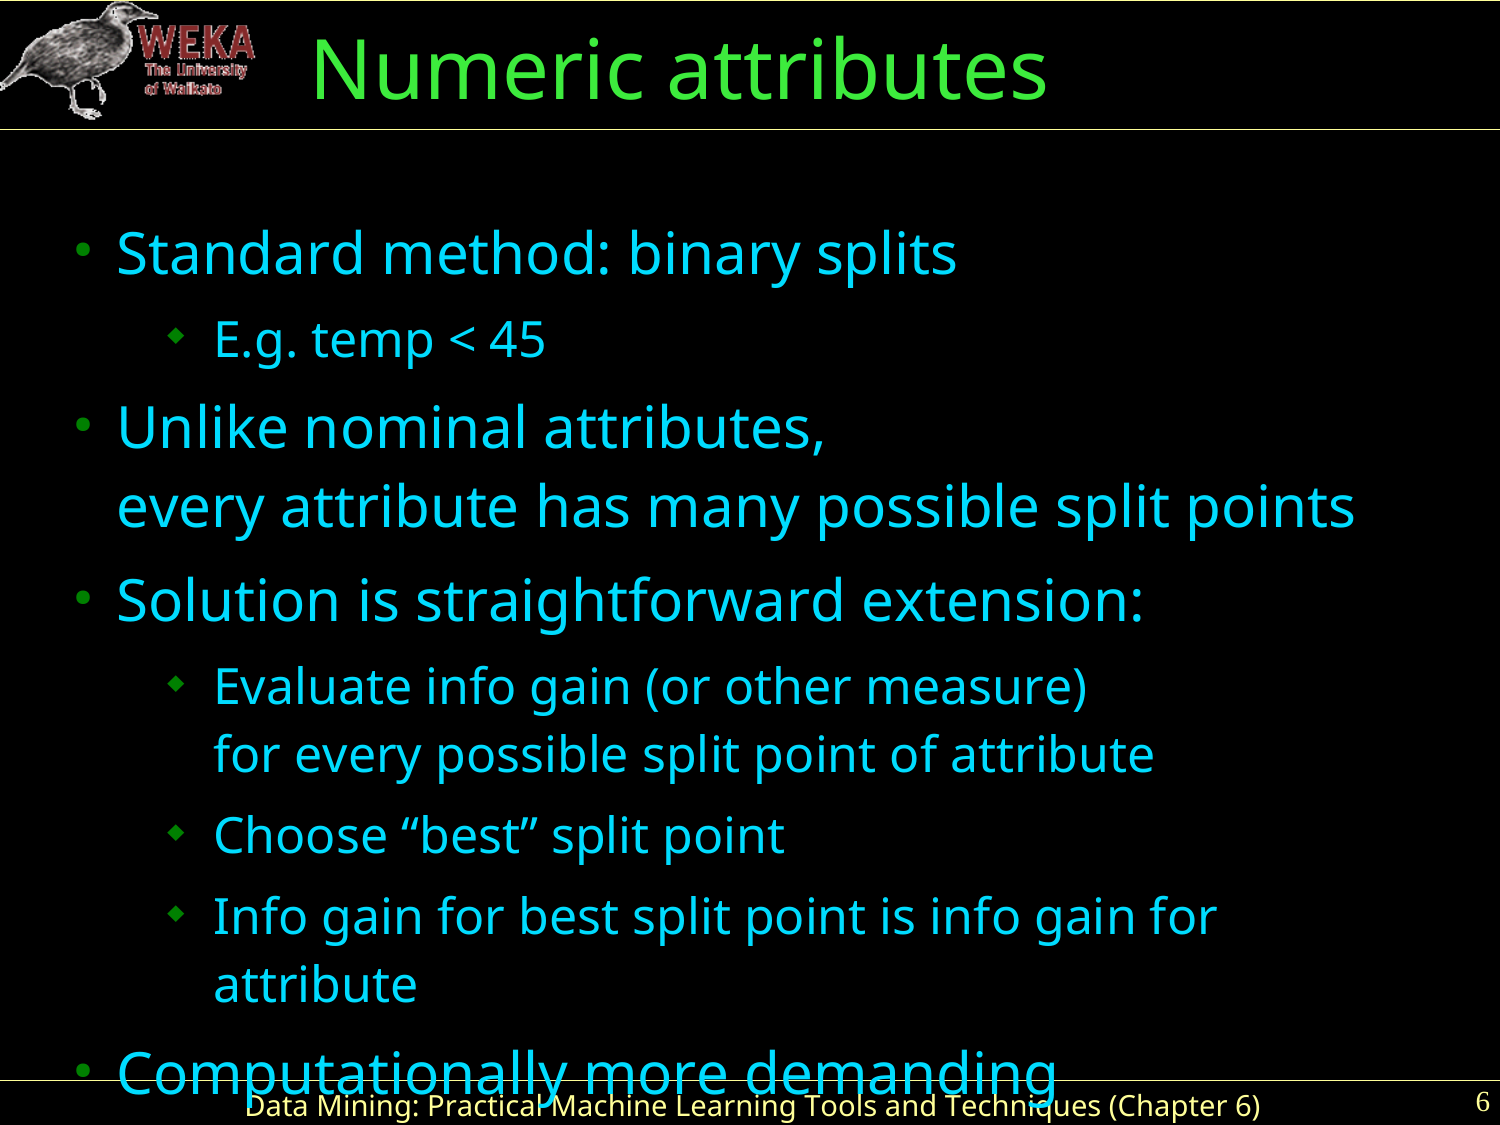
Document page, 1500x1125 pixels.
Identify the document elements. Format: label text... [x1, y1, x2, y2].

list Standard method: binary splits E.g. temp < 45 Unlike nominal attributes, every attribute has many possible split points Solution is straightforward extension: Evaluate info gain (or other measure) for every possible split point of attribute Choose “best” split point Info gain for best split point is info gain for attribute Computationally more demanding [59, 204, 1406, 922]
title Numeric attributes [295, 0, 1500, 148]
picture [0, 1, 266, 129]
